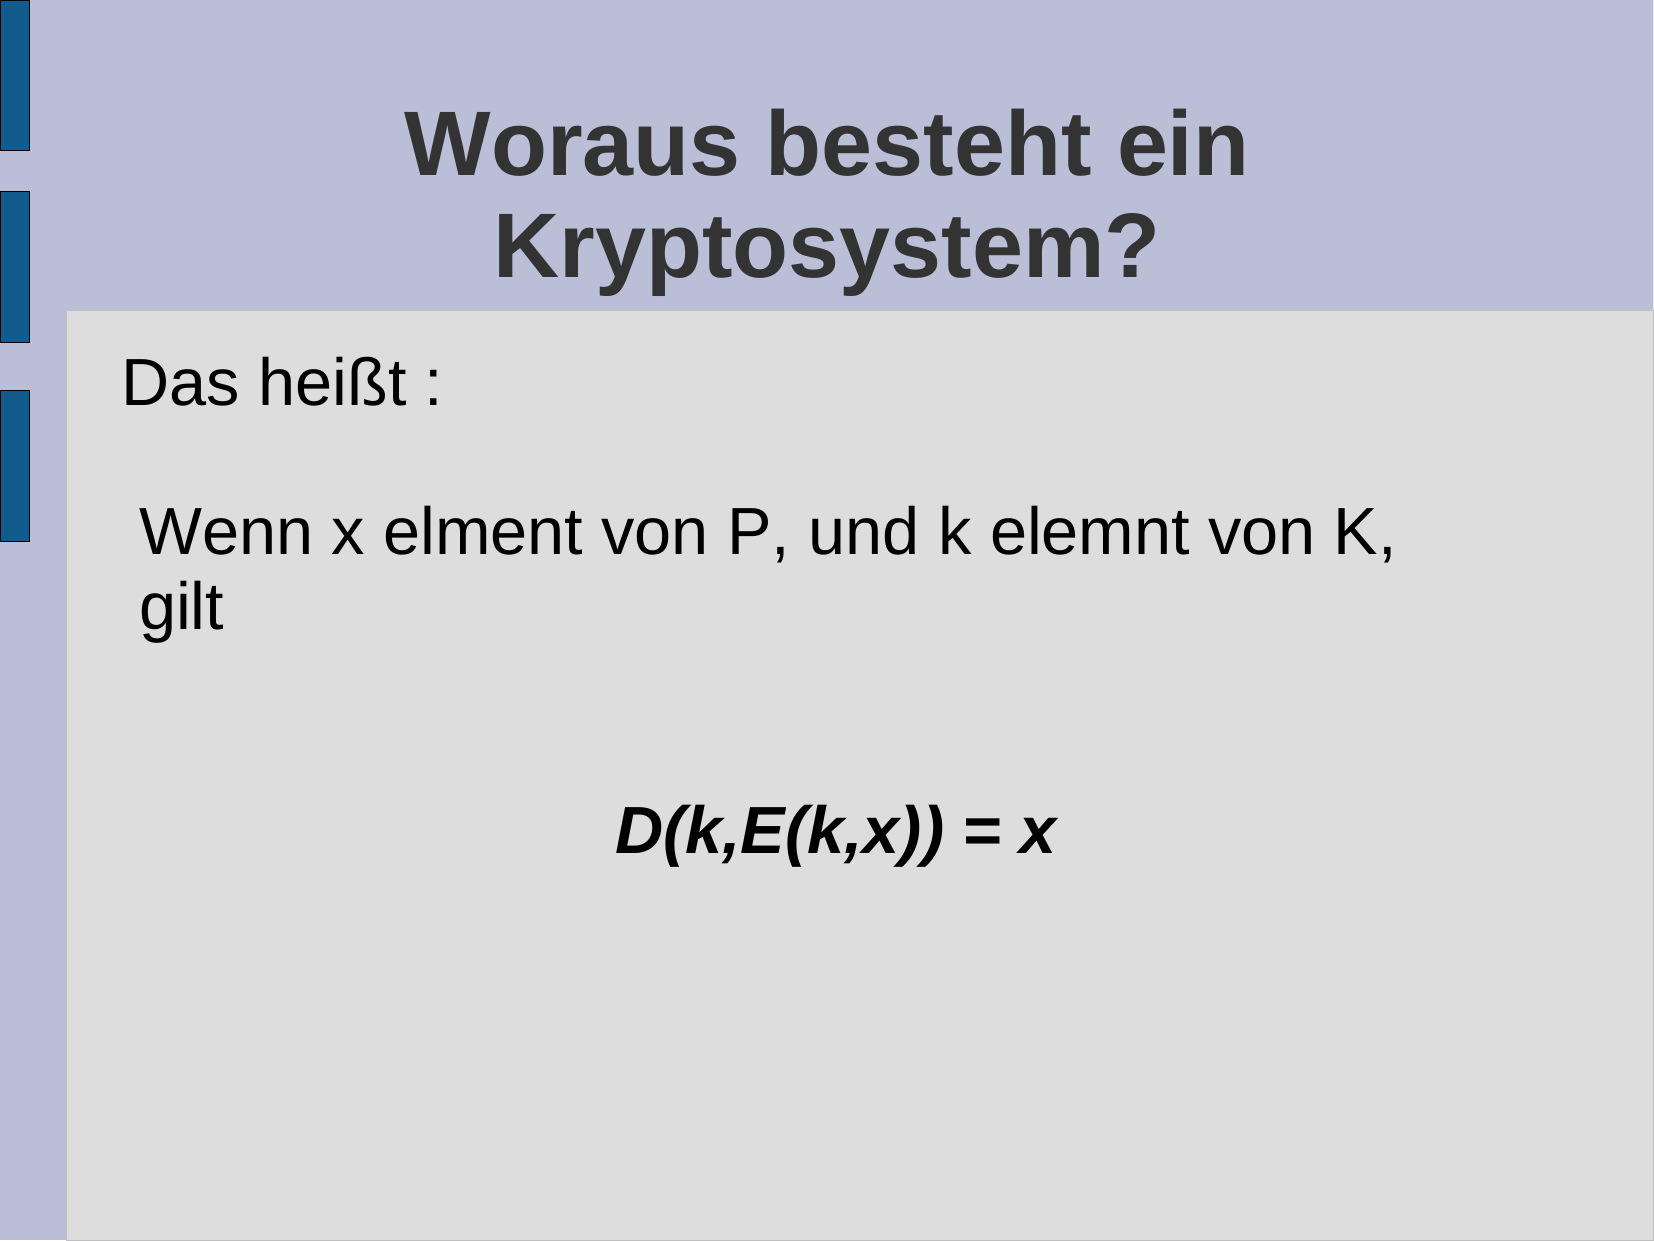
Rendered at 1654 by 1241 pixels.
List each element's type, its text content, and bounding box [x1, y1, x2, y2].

list Das heißt : Wenn x elment von P, und k elemnt von K, gilt D(k,E(k,x)) = x [121, 344, 1534, 1127]
title Woraus besteht ein Kryptosystem? [121, 76, 1534, 313]
